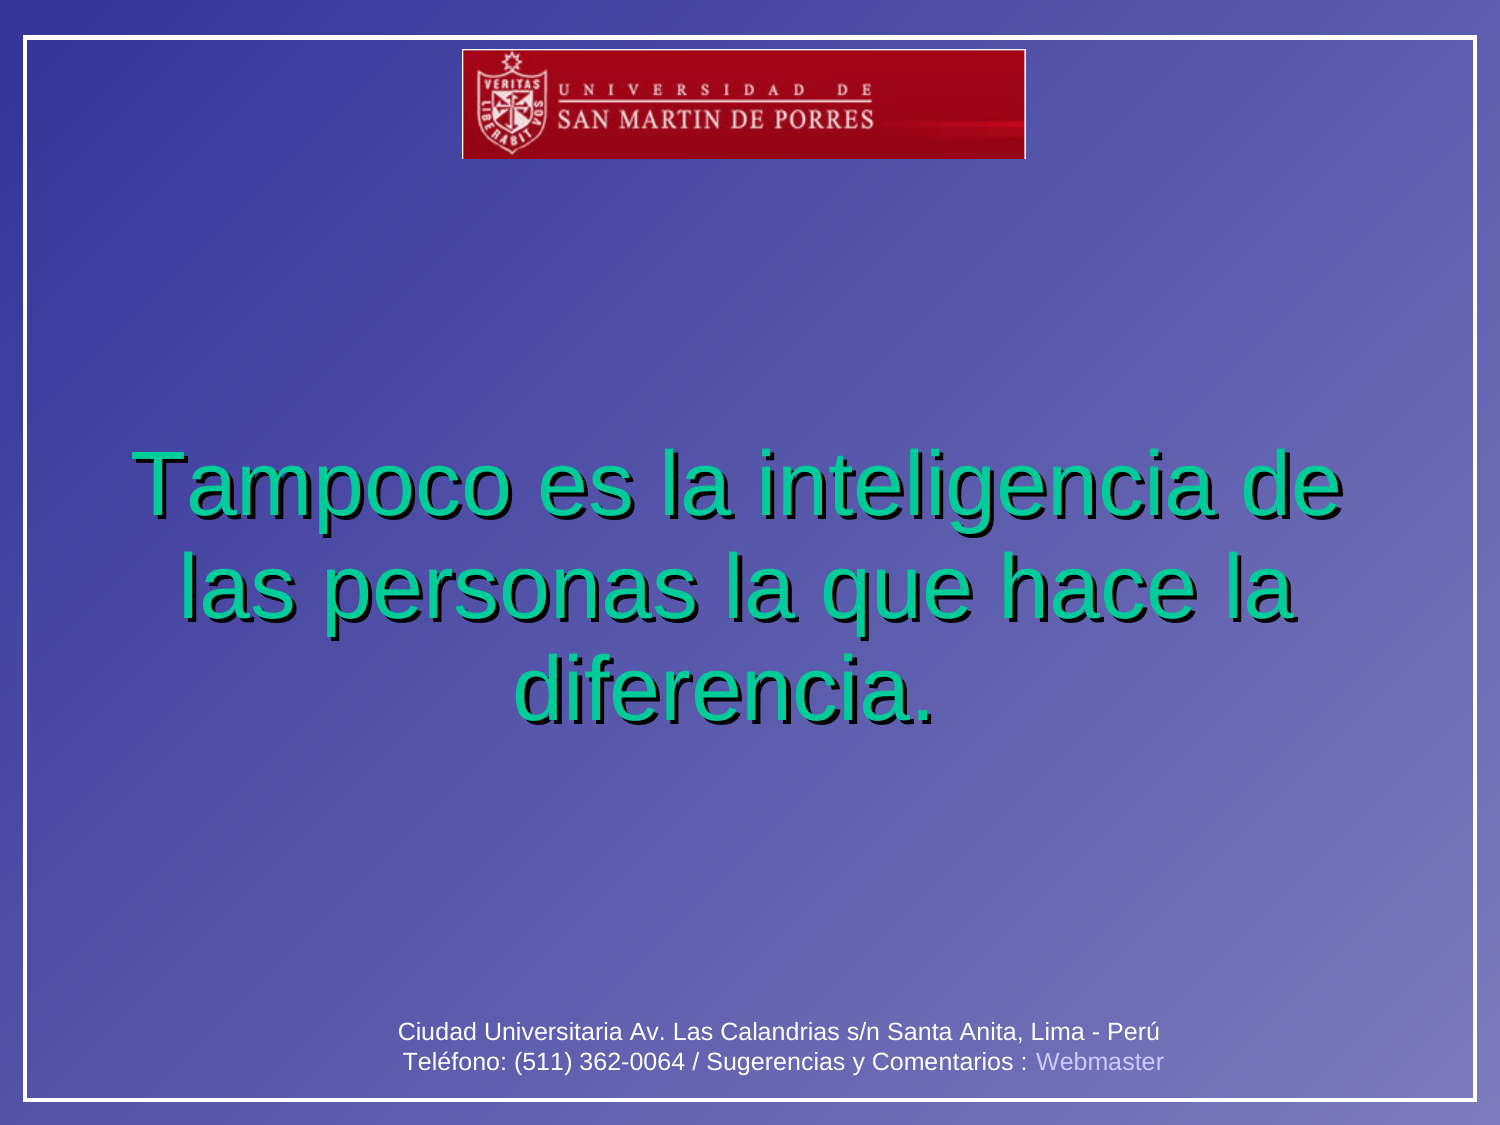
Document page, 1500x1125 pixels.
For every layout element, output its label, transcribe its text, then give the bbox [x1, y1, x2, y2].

title Tampoco es la inteligencia de las personas la que hace la diferencia. [62, 425, 1413, 776]
picture [462, 49, 1026, 159]
